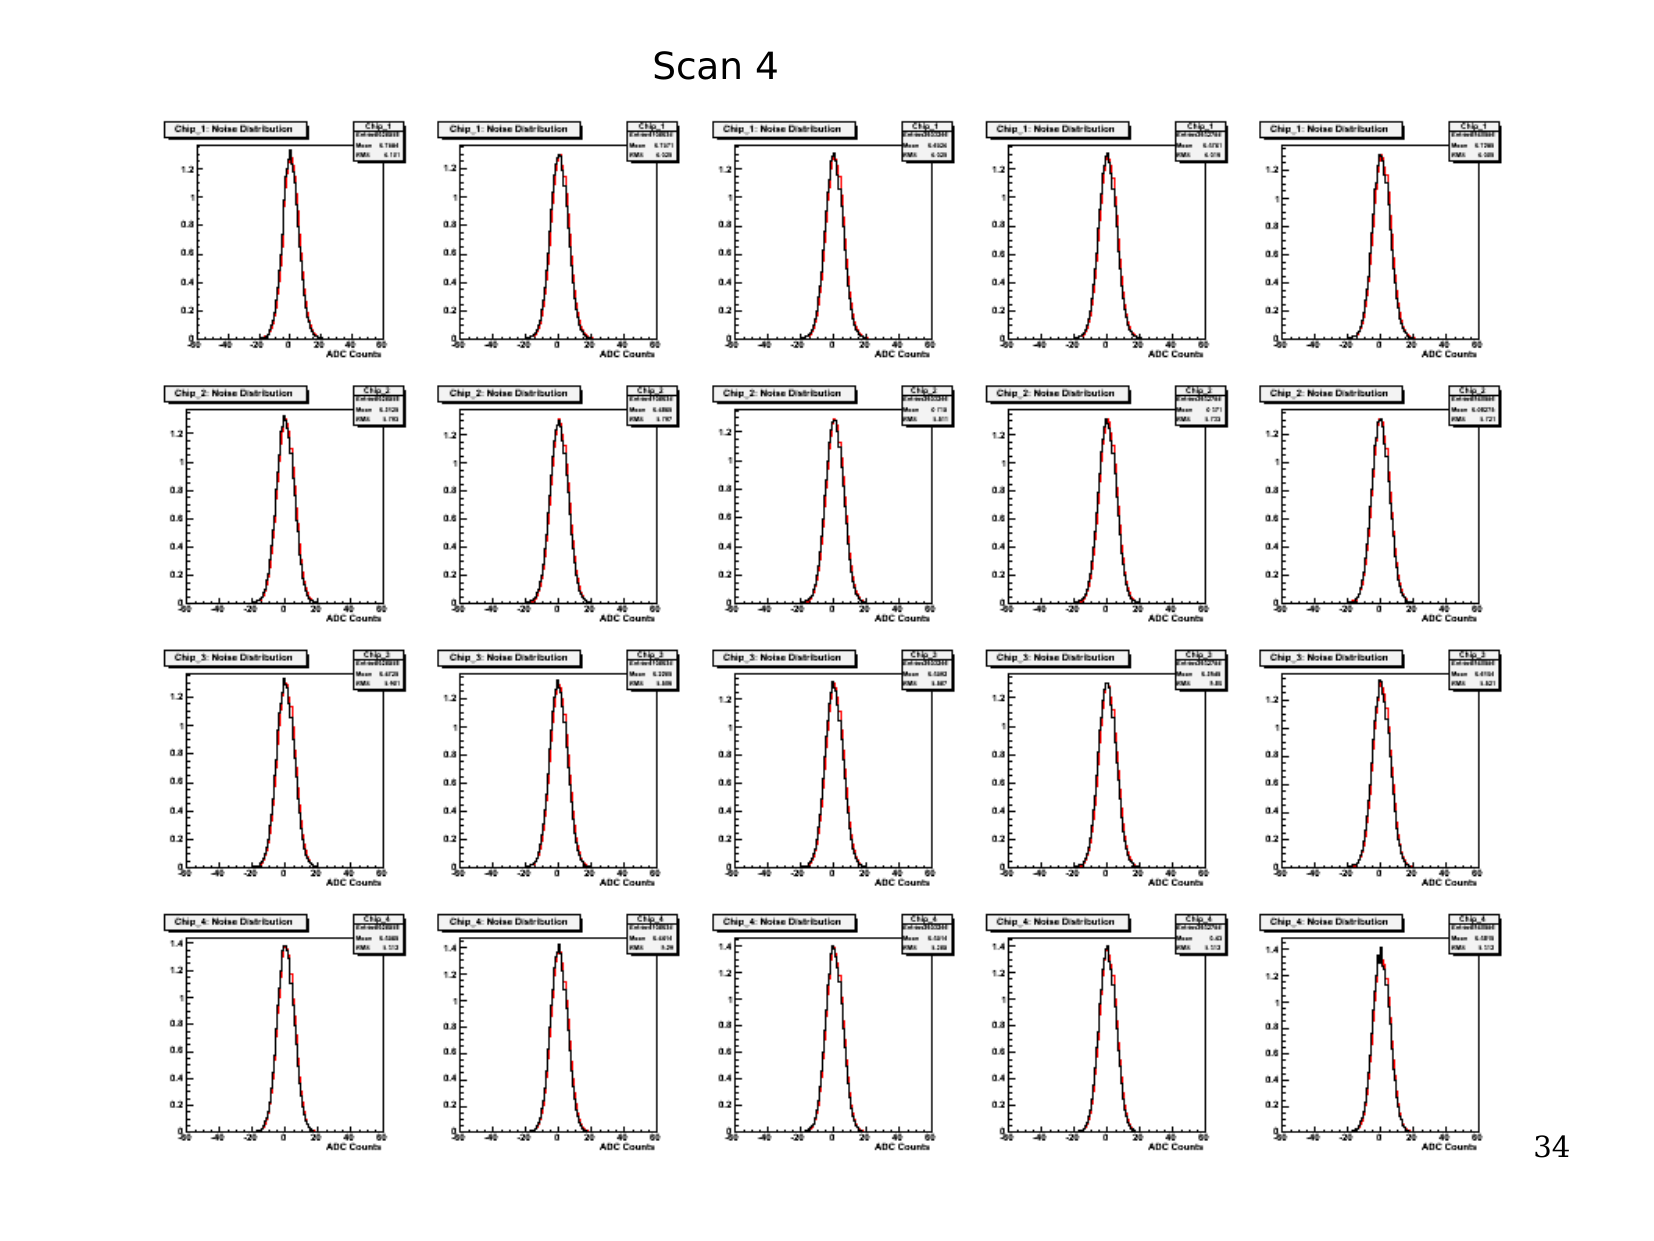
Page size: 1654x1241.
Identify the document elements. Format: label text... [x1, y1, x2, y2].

text_box Scan 4 [637, 37, 792, 96]
picture [150, 112, 1519, 1169]
